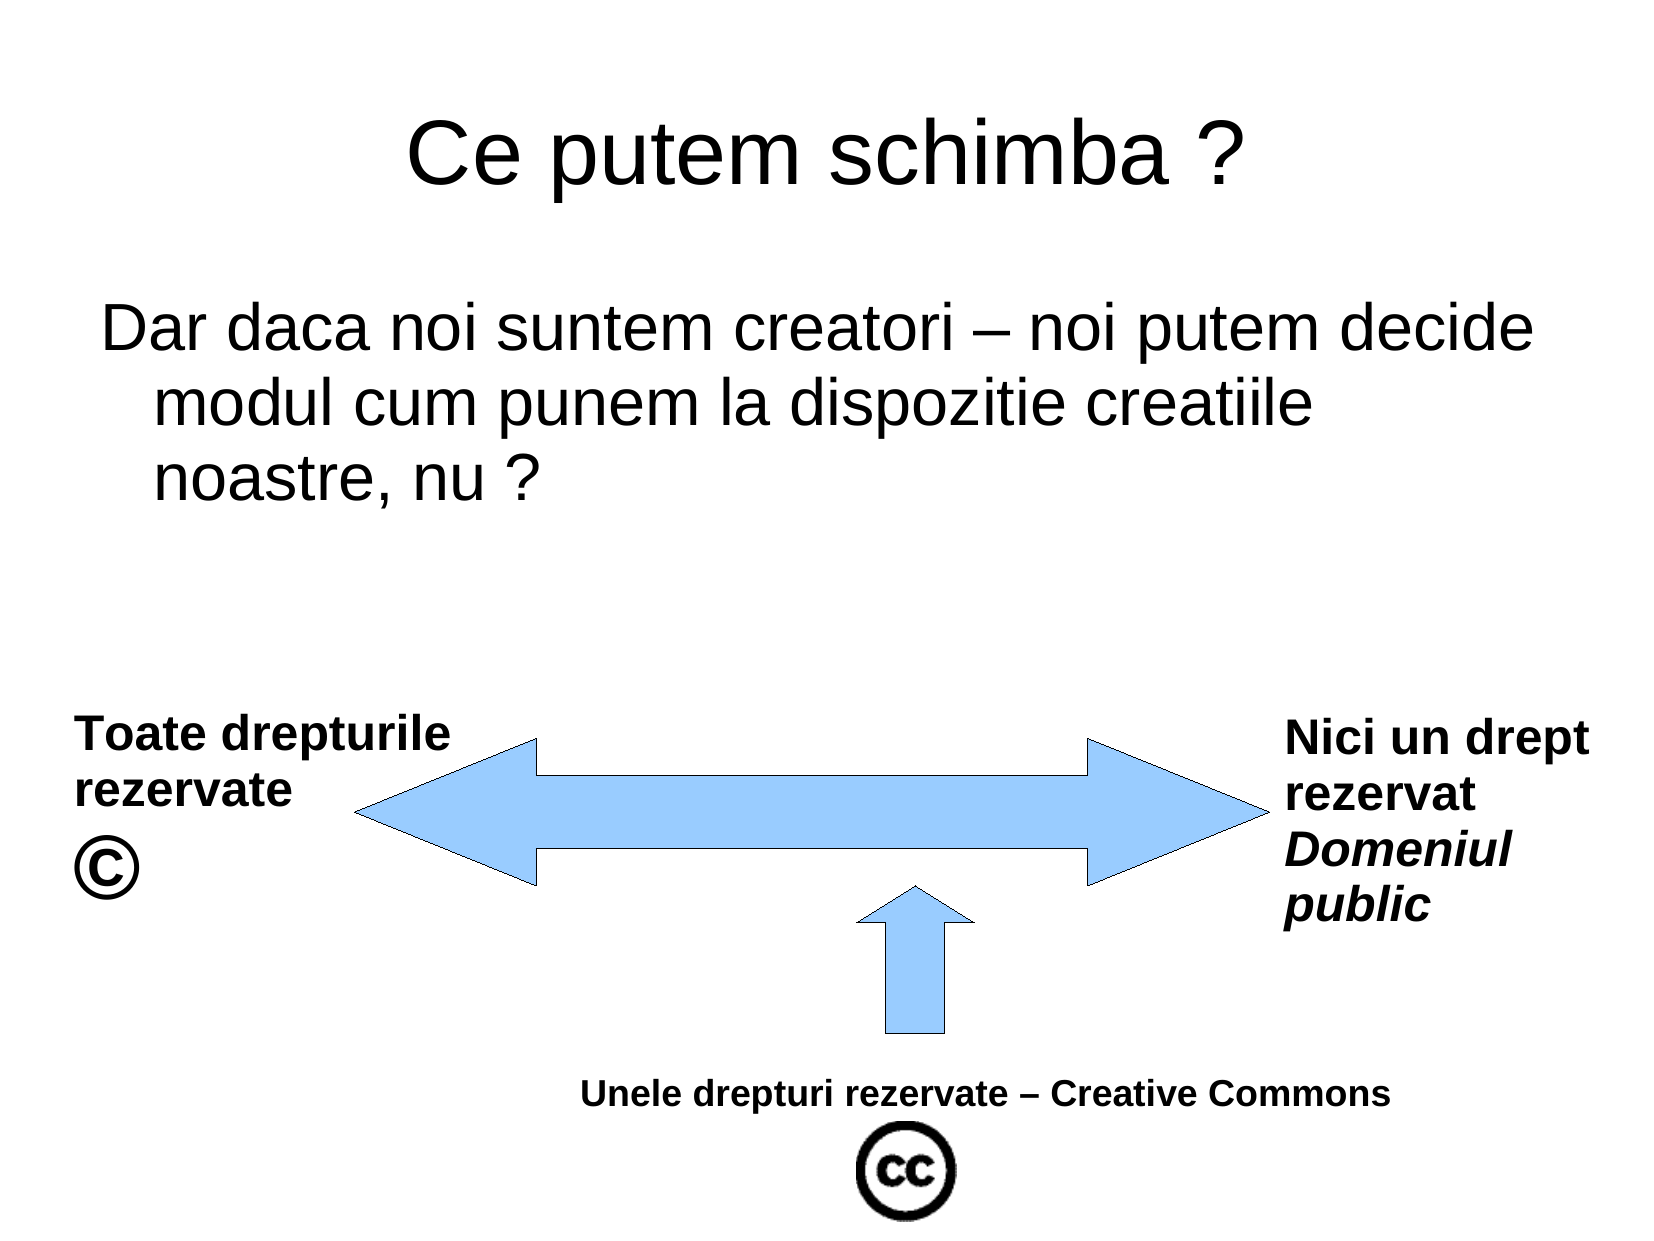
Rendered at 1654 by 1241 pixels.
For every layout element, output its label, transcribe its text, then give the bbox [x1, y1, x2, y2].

text_box [856, 885, 975, 1034]
picture [856, 1121, 957, 1222]
text_box [481, 738, 1269, 886]
text_box Unele drepturi rezervate – Creative Commons [565, 1065, 1506, 1124]
title Ce putem schimba ? [82, 49, 1571, 257]
text_box Toate drepturile rezervate © [59, 697, 481, 987]
text_box Nici un drept rezervat Domeniul public [1269, 702, 1620, 945]
list Dar daca noi suntem creatori – noi putem decide modul cum punem la dispozitie creatiile noastre, nu ? [82, 290, 1571, 591]
